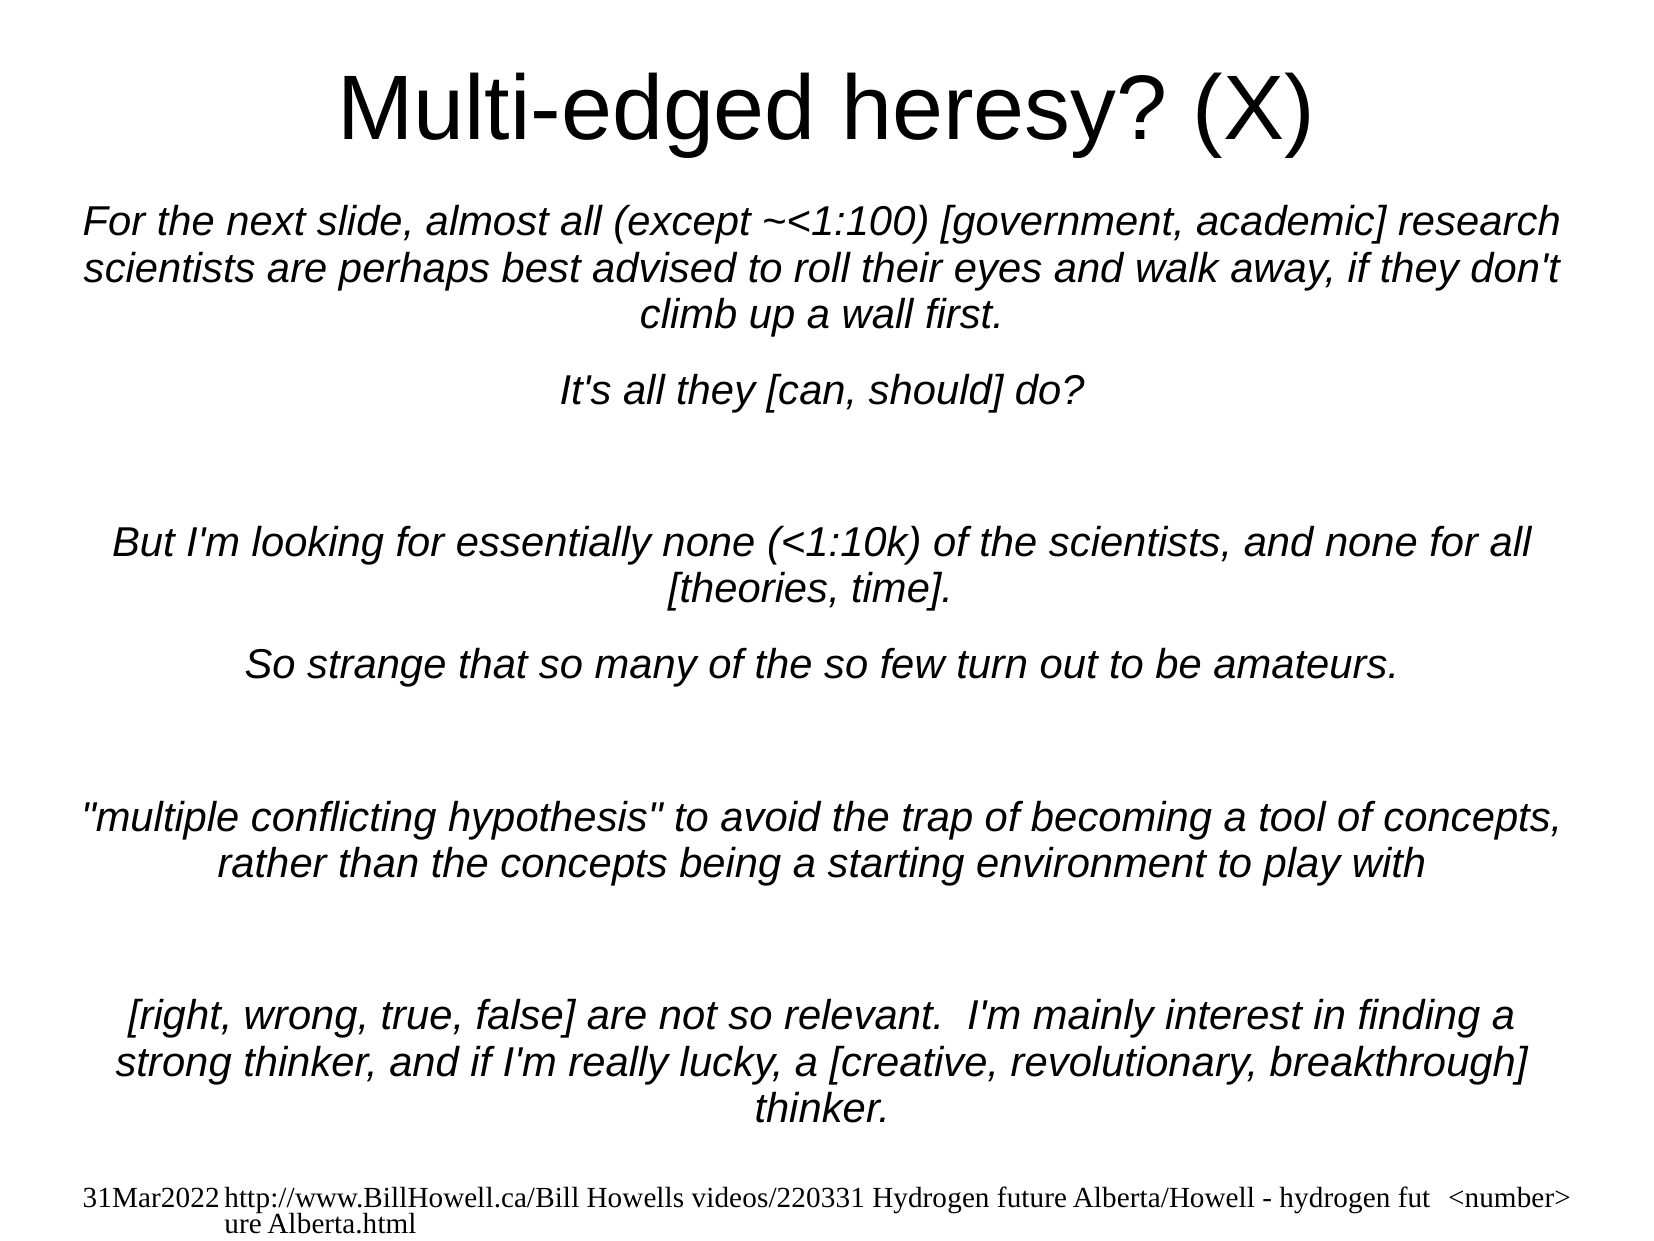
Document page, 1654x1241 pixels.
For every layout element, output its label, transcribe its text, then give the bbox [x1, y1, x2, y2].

list For the next slide, almost all (except ~<1:100) [government, academic] research scientists are perhaps best advised to roll their eyes and walk away, if they don't climb up a wall first. It's all they [can, should] do? But I'm looking for essentially none (<1:10k) of the scientists, and none for all [theories, time]. So strange that so many of the so few turn out to be amateurs. "multiple conflicting hypothesis" to avoid the trap of becoming a tool of concepts, rather than the concepts being a starting environment to play with [right, wrong, true, false] are not so relevant. I'm mainly interest in finding a strong thinker, and if I'm really lucky, a [creative, revolutionary, breakthrough] thinker. [78, 197, 1567, 1170]
title Multi-edged heresy? (X) [82, 49, 1571, 166]
